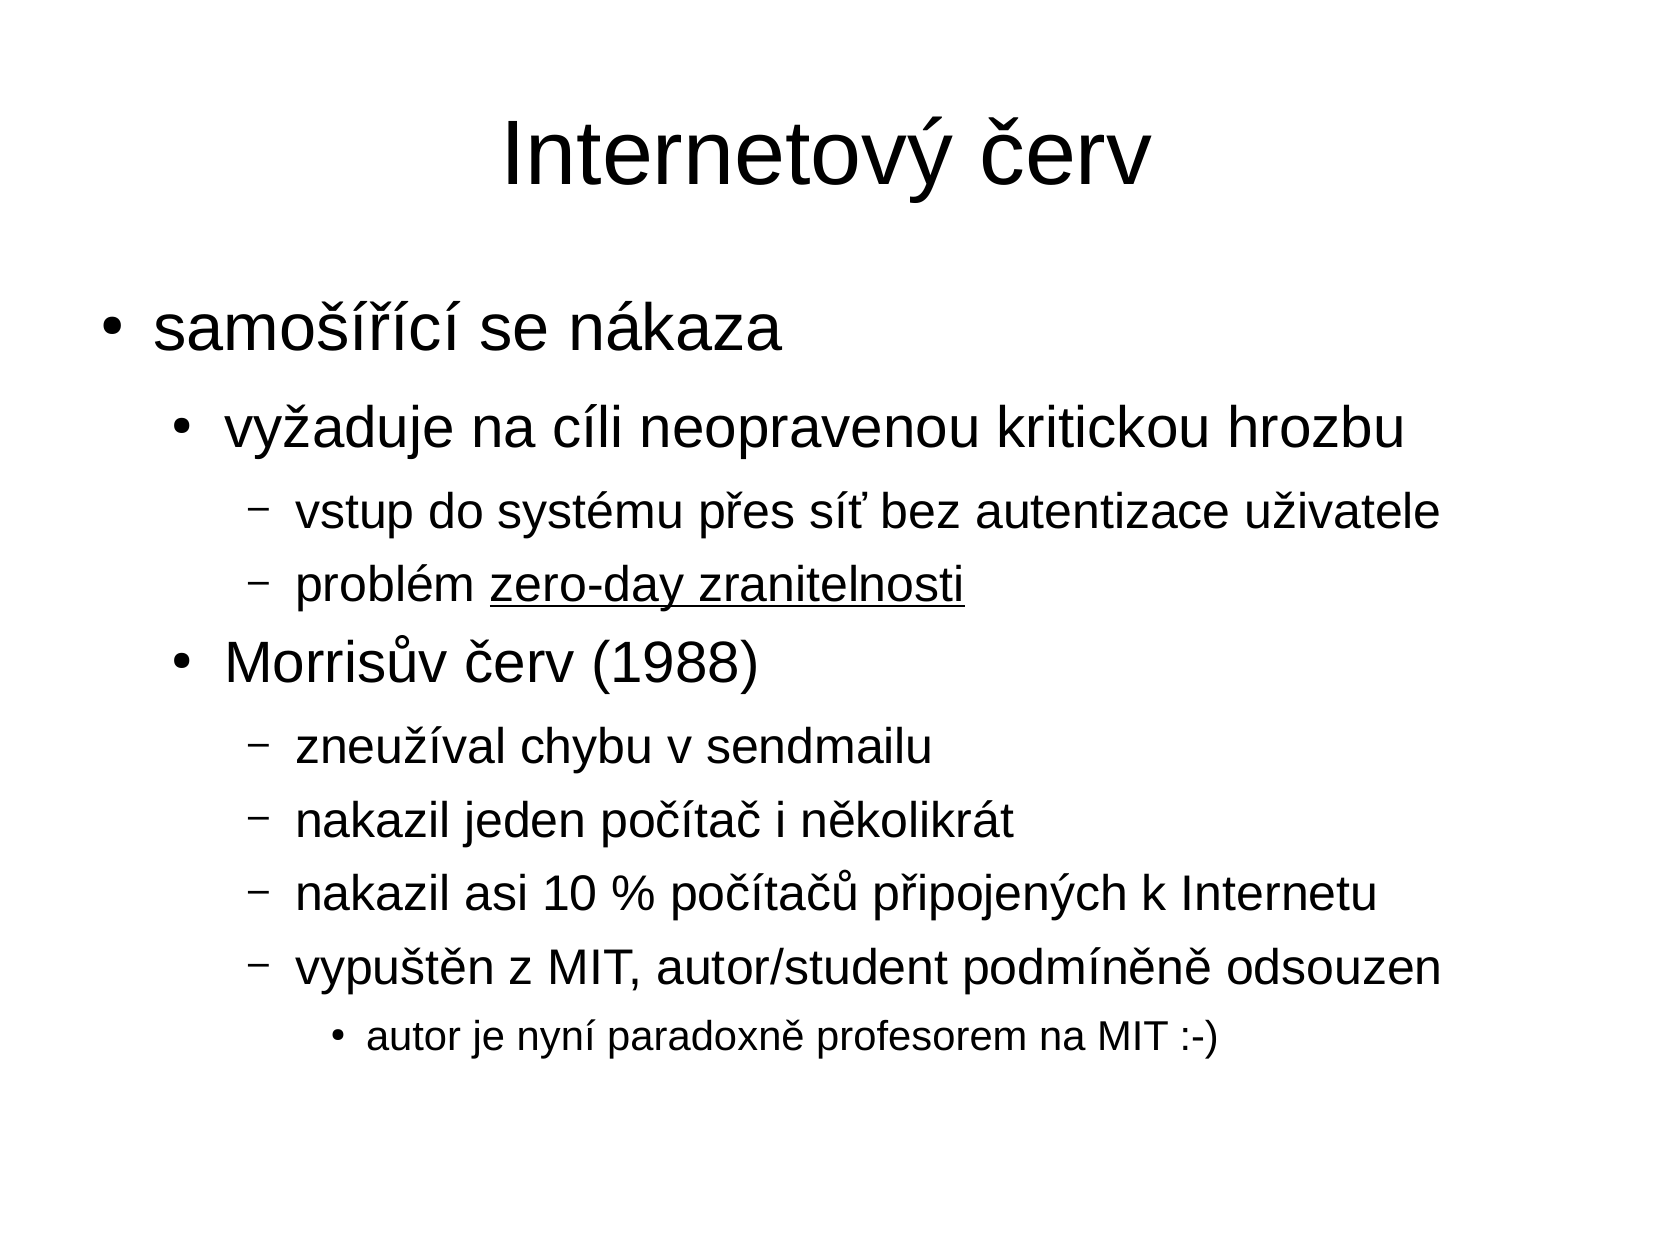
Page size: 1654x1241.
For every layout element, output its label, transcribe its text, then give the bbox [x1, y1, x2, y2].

title Internetový červ [82, 49, 1571, 257]
list samošířící se nákaza vyžaduje na cíli neopravenou kritickou hrozbu vstup do systému přes síť bez autentizace uživatele problém zero-day zranitelnosti Morrisův červ (1988) zneužíval chybu v sendmailu nakazil jeden počítač i několikrát nakazil asi 10 % počítačů připojených k Internetu vypuštěn z MIT, autor/student podmíněně odsouzen autor je nyní paradoxně profesorem na MIT :-) [82, 290, 1571, 1109]
